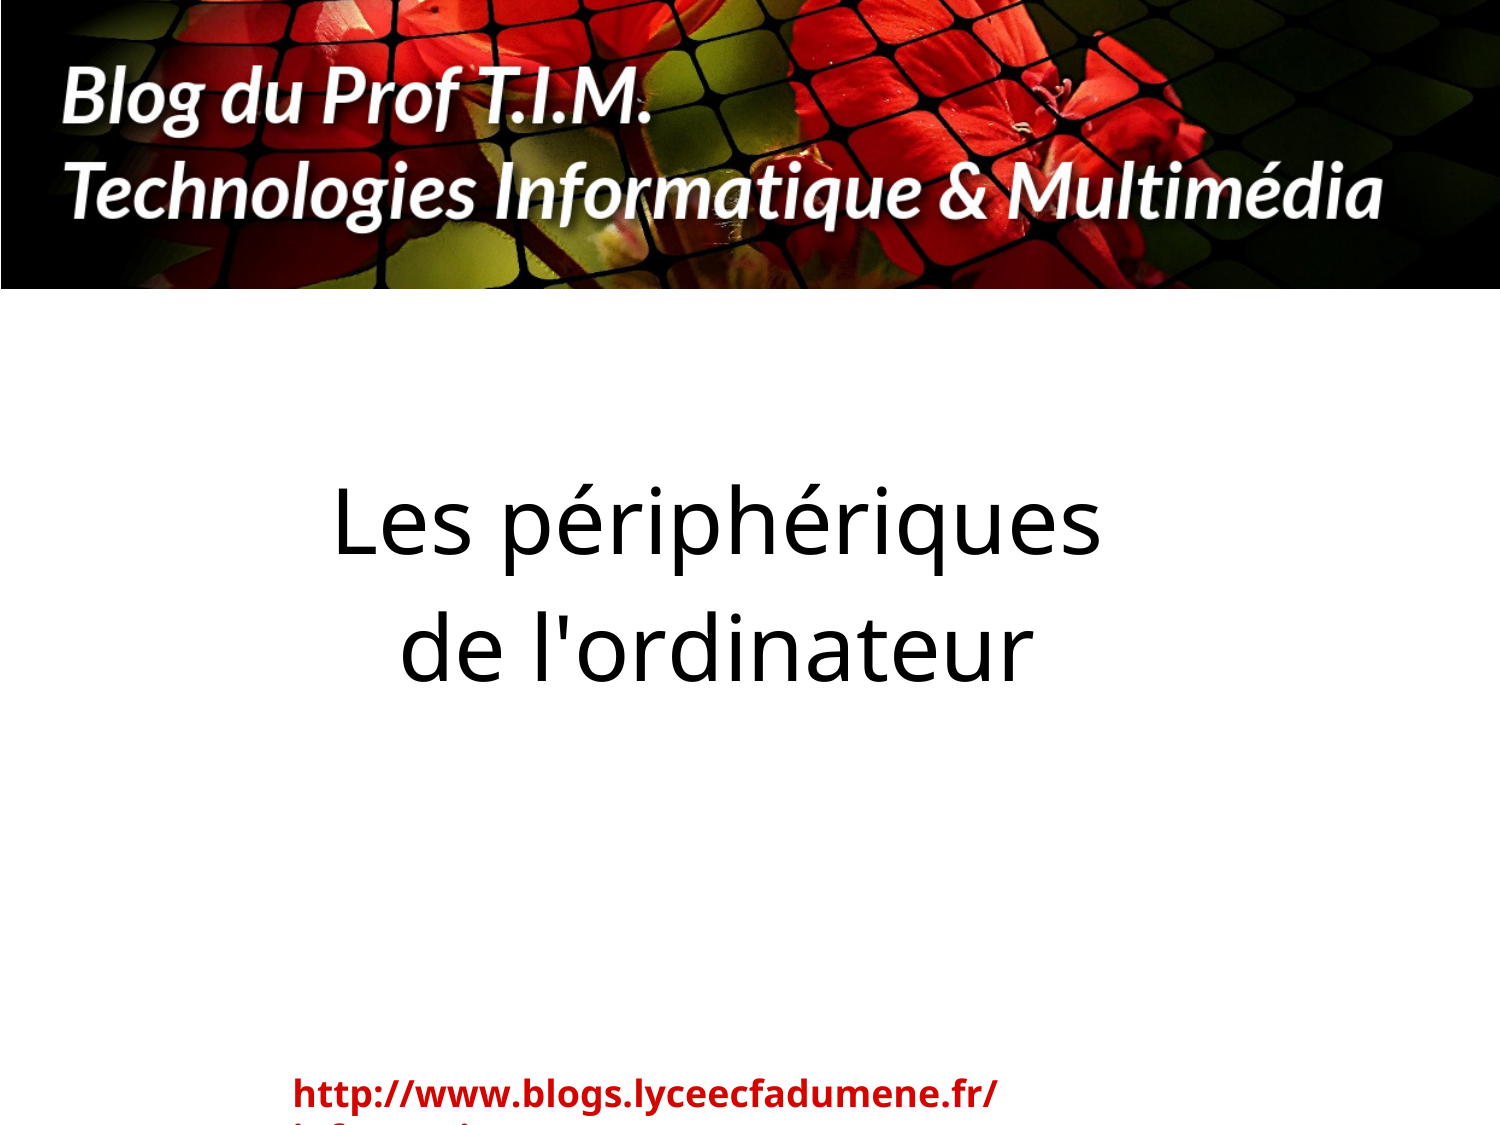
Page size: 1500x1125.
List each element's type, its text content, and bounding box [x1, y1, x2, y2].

picture [1, 0, 1500, 289]
list Les périphériques de l'ordinateur [307, 454, 1128, 745]
text_box http://www.blogs.lyceecfadumene.fr/informatique [277, 1062, 1158, 1123]
